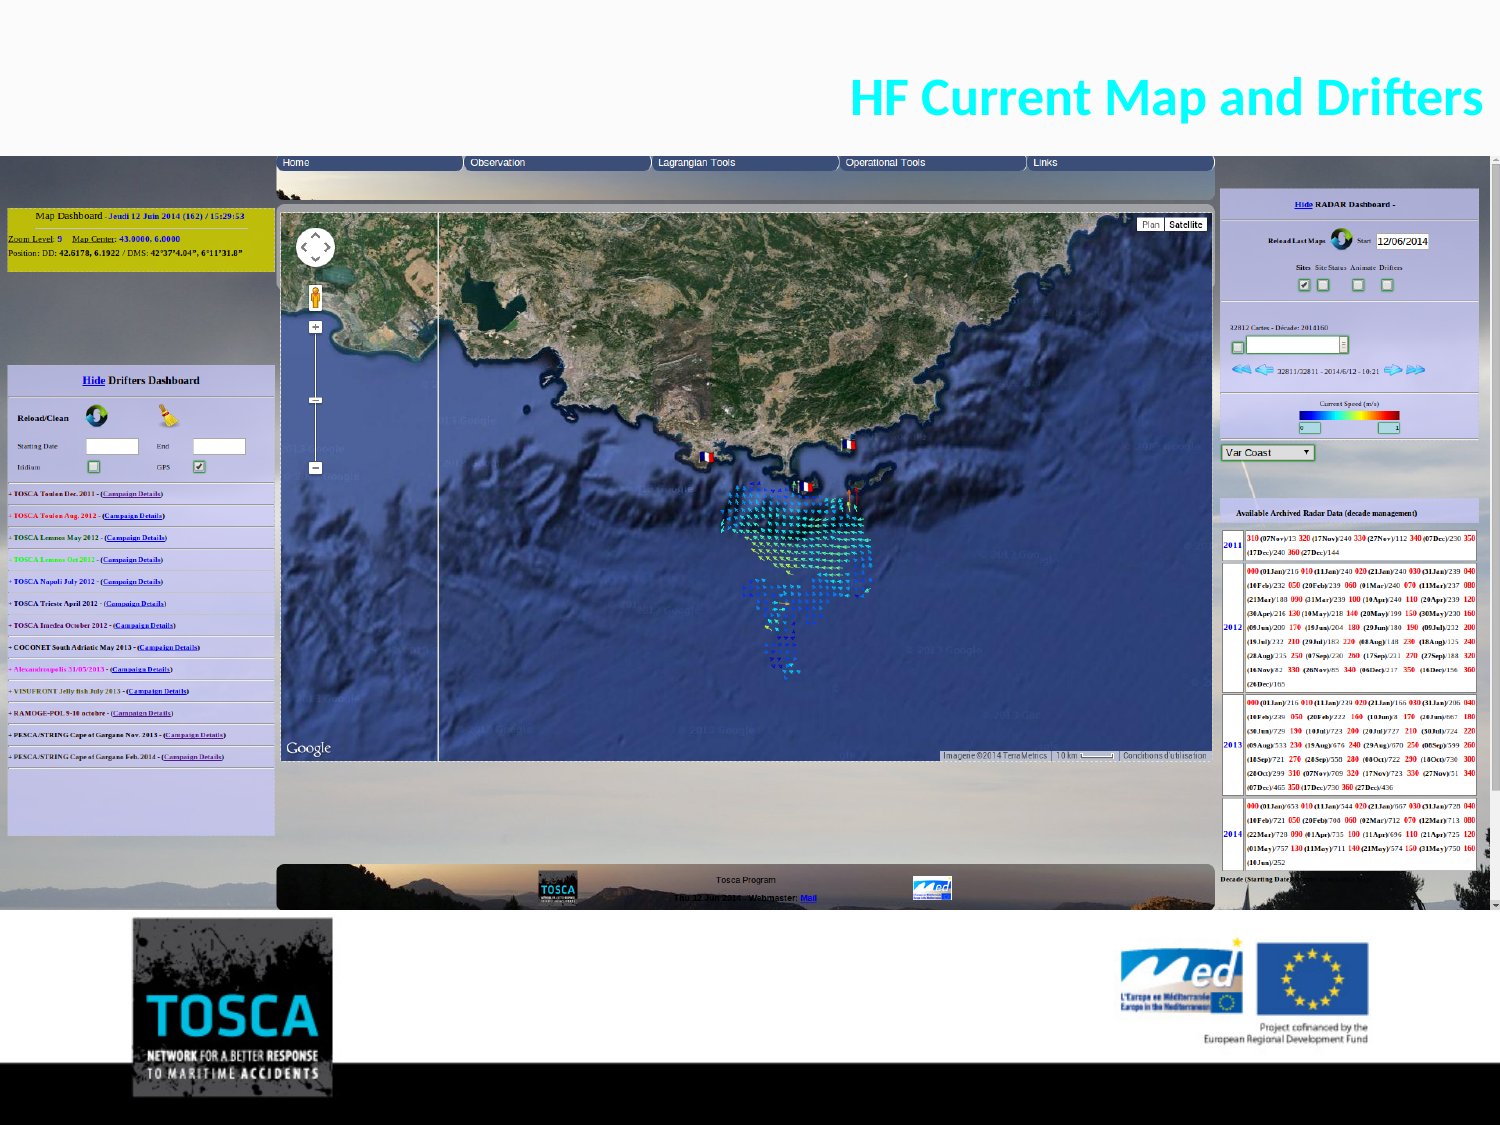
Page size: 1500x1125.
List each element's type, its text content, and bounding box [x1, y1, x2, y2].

title HF Current Map and Drifters [194, 0, 1500, 156]
picture [0, 0, 1500, 1125]
